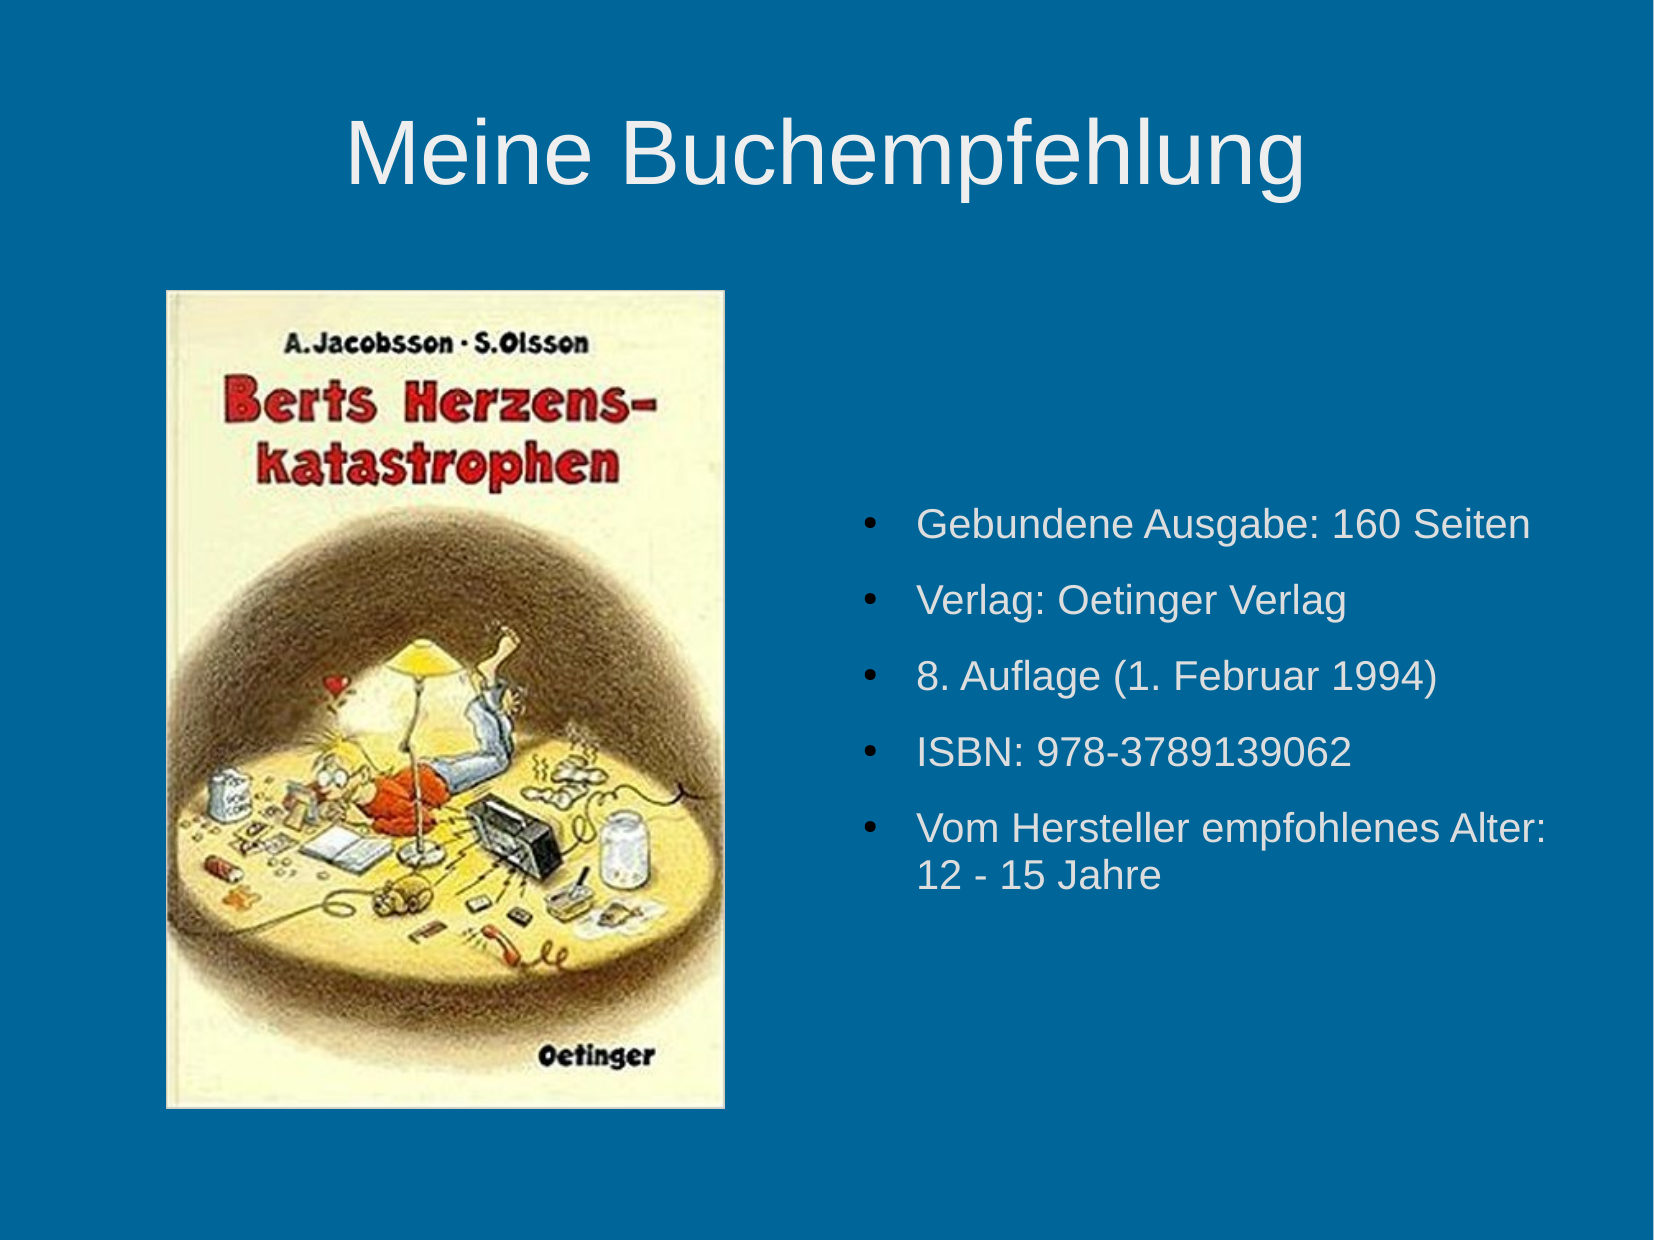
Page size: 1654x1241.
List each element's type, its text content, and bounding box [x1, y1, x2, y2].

title Meine Buchempfehlung [82, 49, 1571, 257]
list Gebundene Ausgabe: 160 Seiten Verlag: Oetinger Verlag 8. Auflage (1. Februar 1994) ISBN: 978-3789139062 Vom Hersteller empfohlenes Alter: 12 - 15 Jahre [845, 290, 1572, 1109]
picture [167, 291, 724, 1108]
